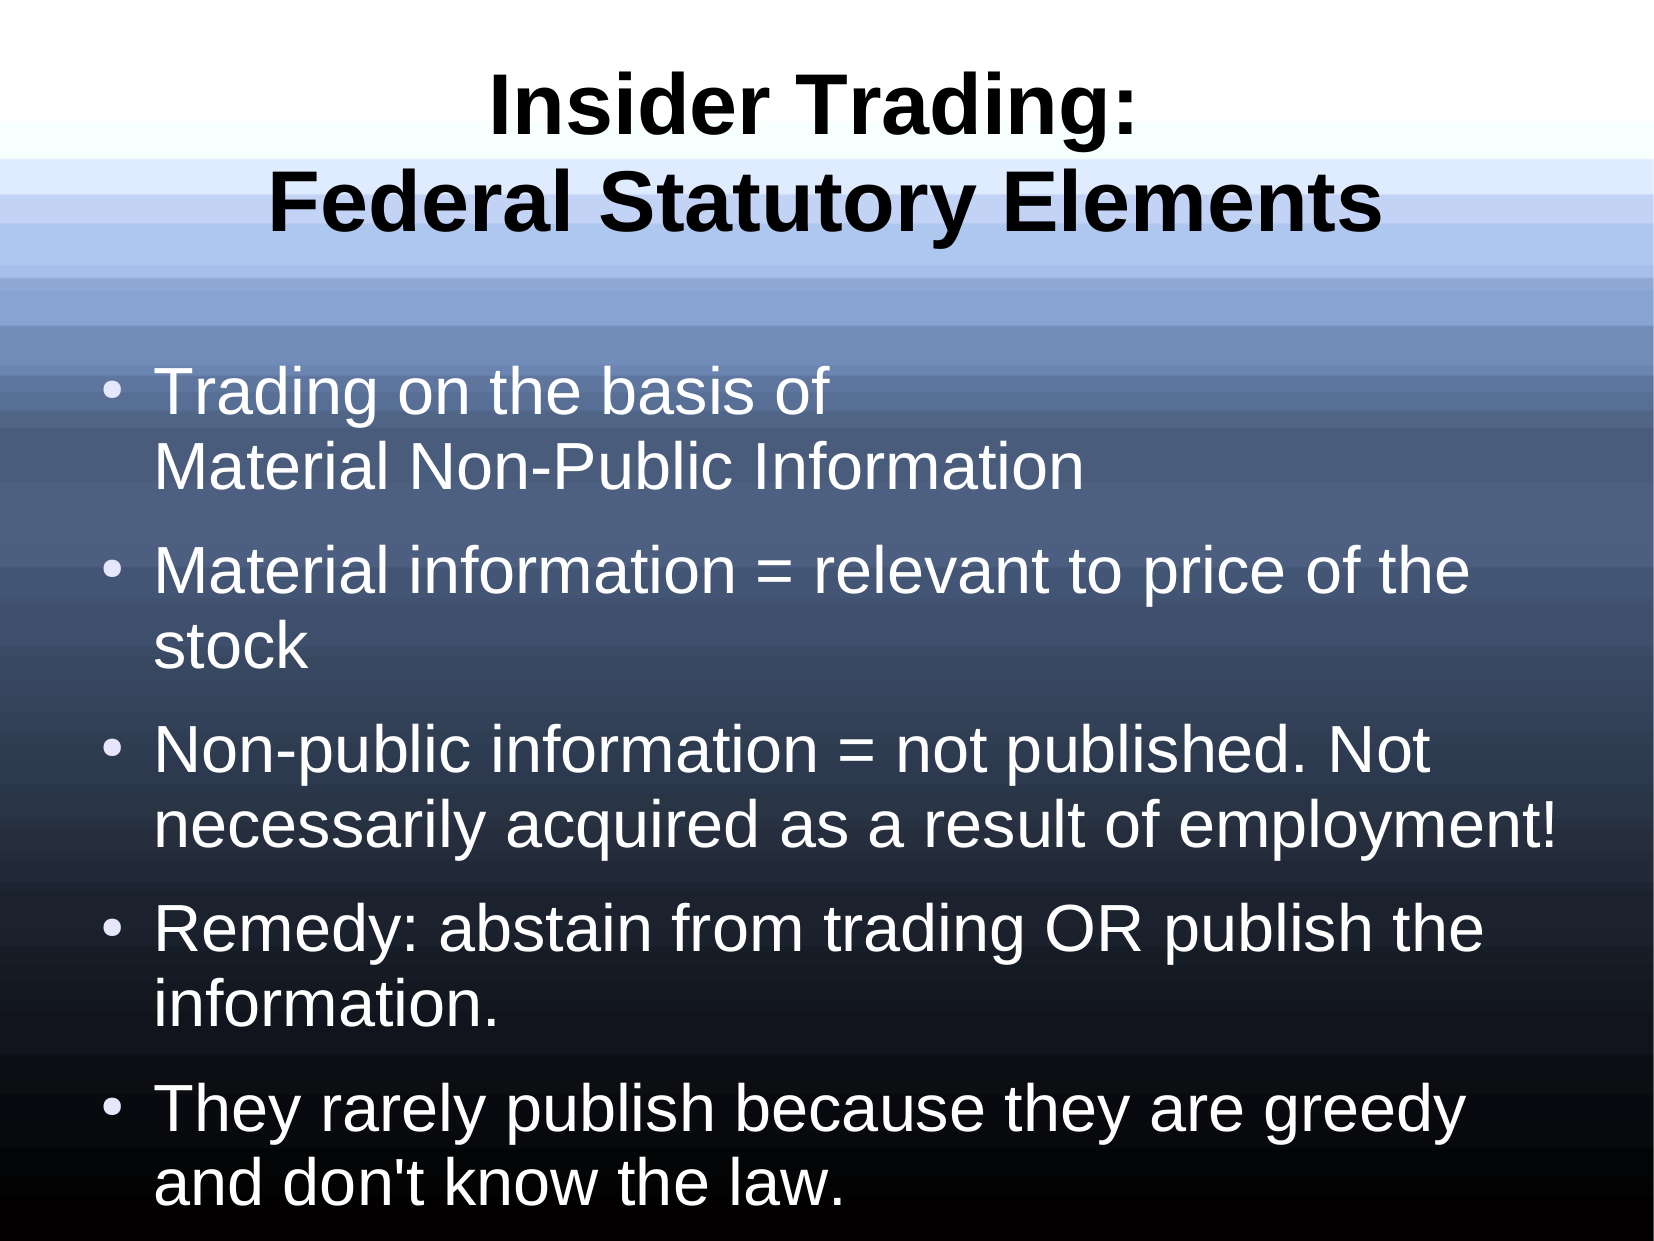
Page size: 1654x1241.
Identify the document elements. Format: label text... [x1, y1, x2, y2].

picture [0, 0, 1654, 1241]
title Insider Trading: Federal Statutory Elements [82, 49, 1571, 257]
list Trading on the basis of Material Non-Public Information Material information = relevant to price of the stock Non-public information = not published. Not necessarily acquired as a result of employment! Remedy: abstain from trading OR publish the information. They rarely publish because they are greedy and don't know the law. [82, 354, 1571, 1221]
